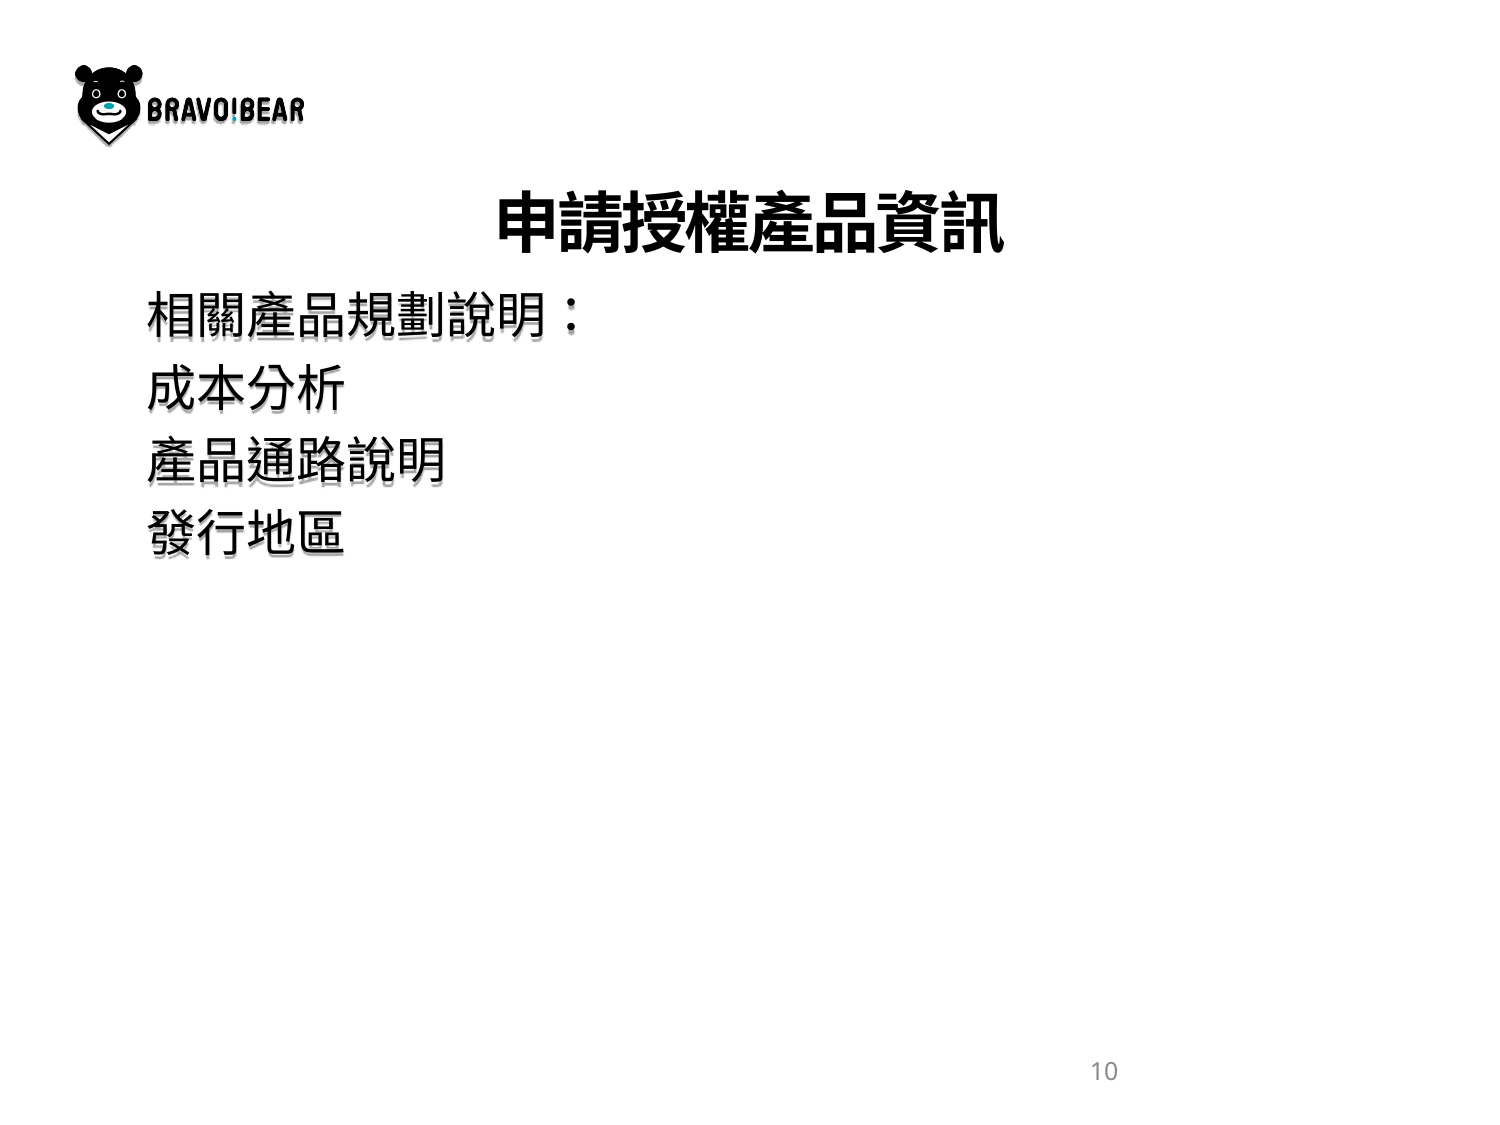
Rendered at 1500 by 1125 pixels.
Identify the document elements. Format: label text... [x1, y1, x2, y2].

list 相關產品規劃說明： 成本分析 產品通路說明 發行地區 [75, 276, 1426, 1013]
text_box 10 [1074, 1042, 1426, 1103]
